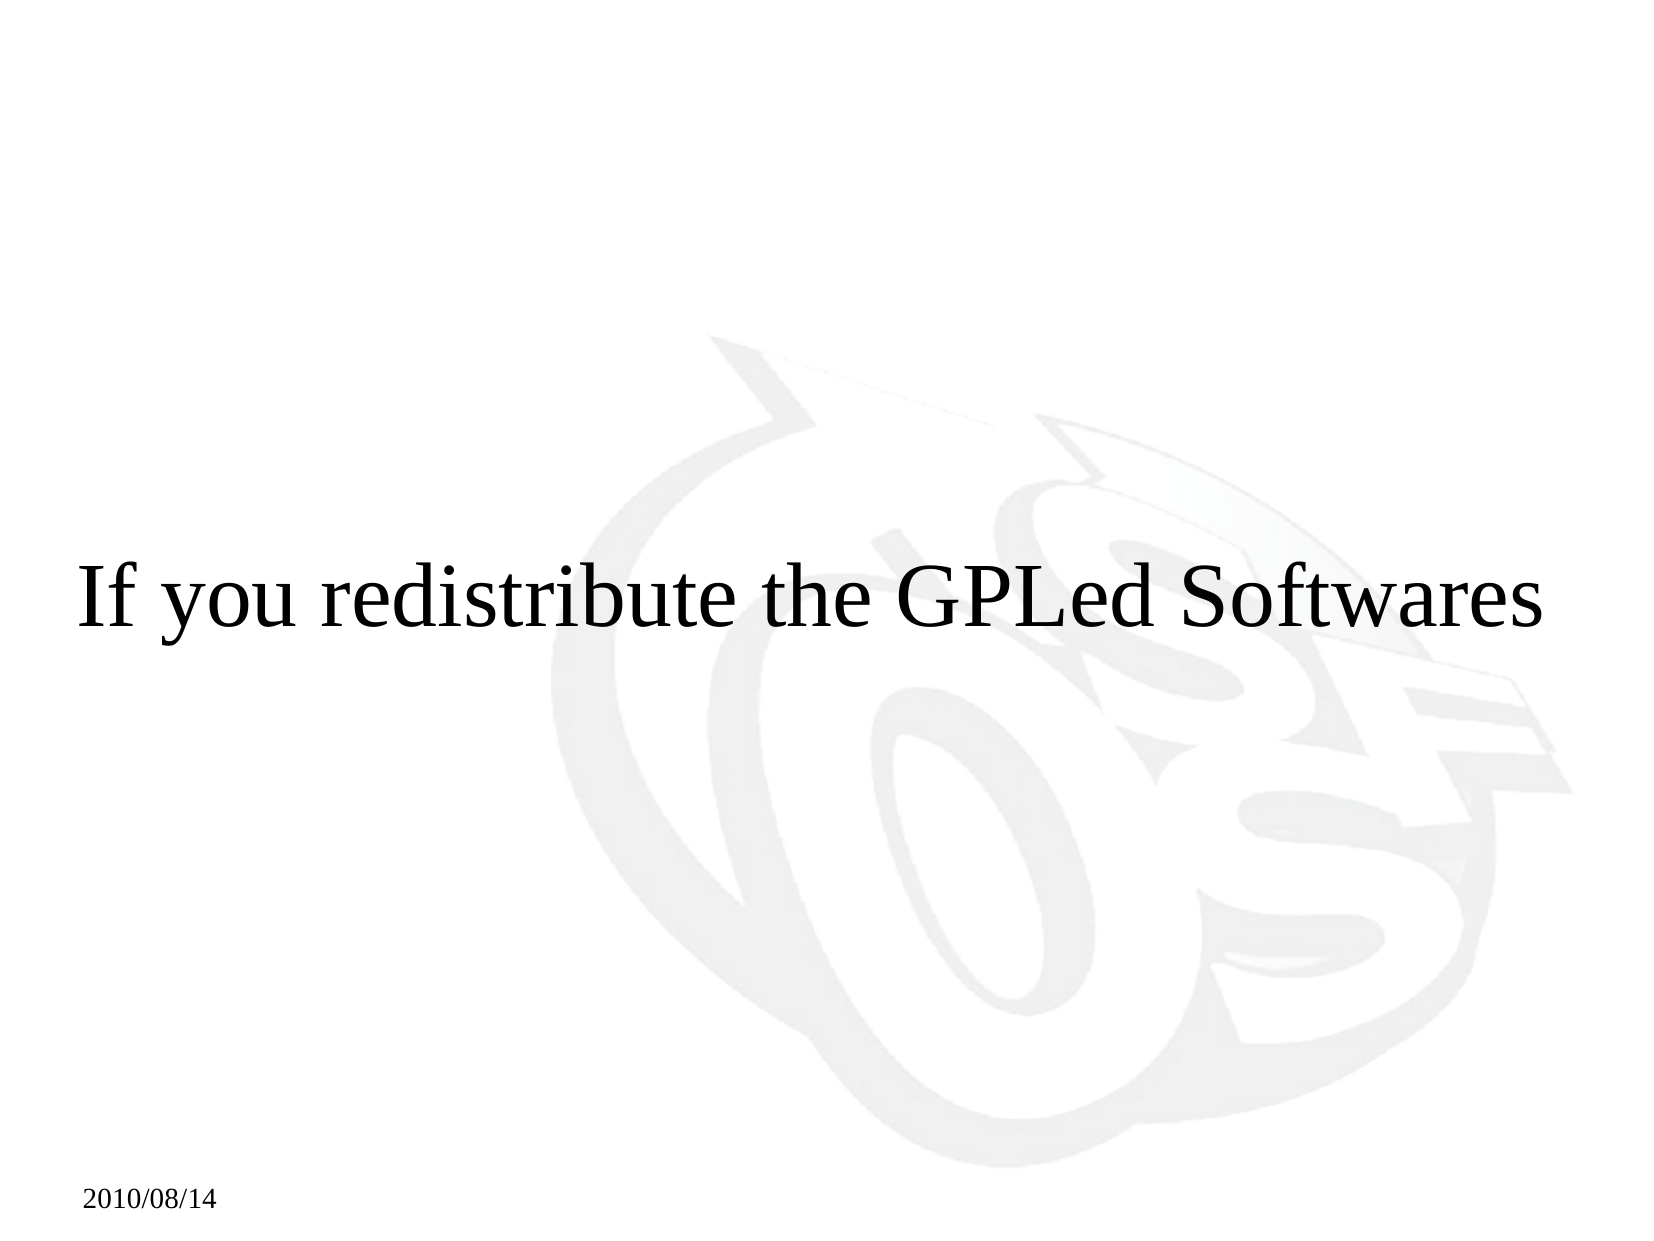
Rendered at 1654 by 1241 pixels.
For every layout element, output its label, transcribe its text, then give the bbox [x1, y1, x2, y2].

picture [551, 331, 1577, 1170]
title If you redistribute the GPLed Softwares [59, 431, 1565, 709]
